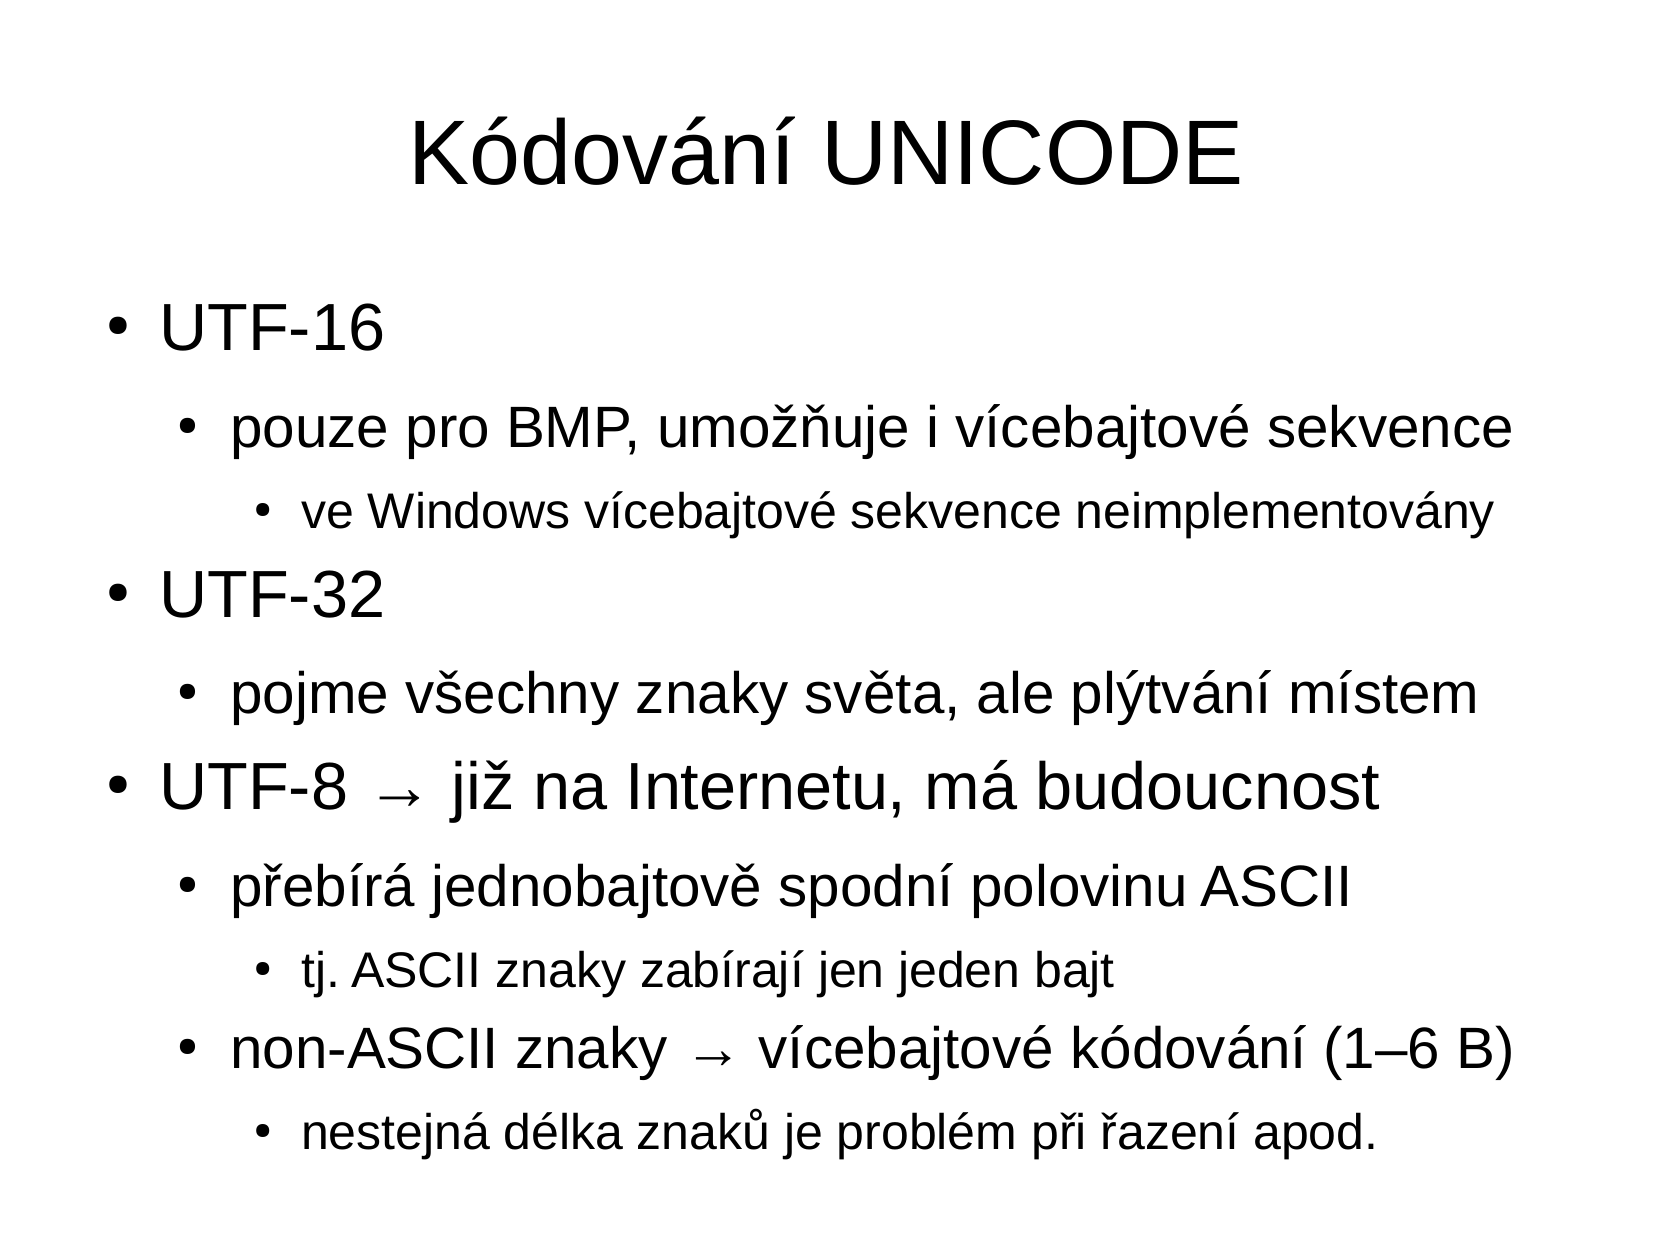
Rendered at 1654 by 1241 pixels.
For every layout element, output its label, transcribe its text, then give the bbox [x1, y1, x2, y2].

list UTF-16 pouze pro BMP, umožňuje i vícebajtové sekvence ve Windows vícebajtové sekvence neimplementovány UTF-32 pojme všechny znaky světa, ale plýtvání místem UTF-8 → již na Internetu, má budoucnost přebírá jednobajtově spodní polovinu ASCII tj. ASCII znaky zabírají jen jeden bajt non-ASCII znaky → vícebajtové kódování (1–6 B) nestejná délka znaků je problém při řazení apod. [88, 290, 1577, 1182]
title Kódování UNICODE [82, 49, 1571, 257]
